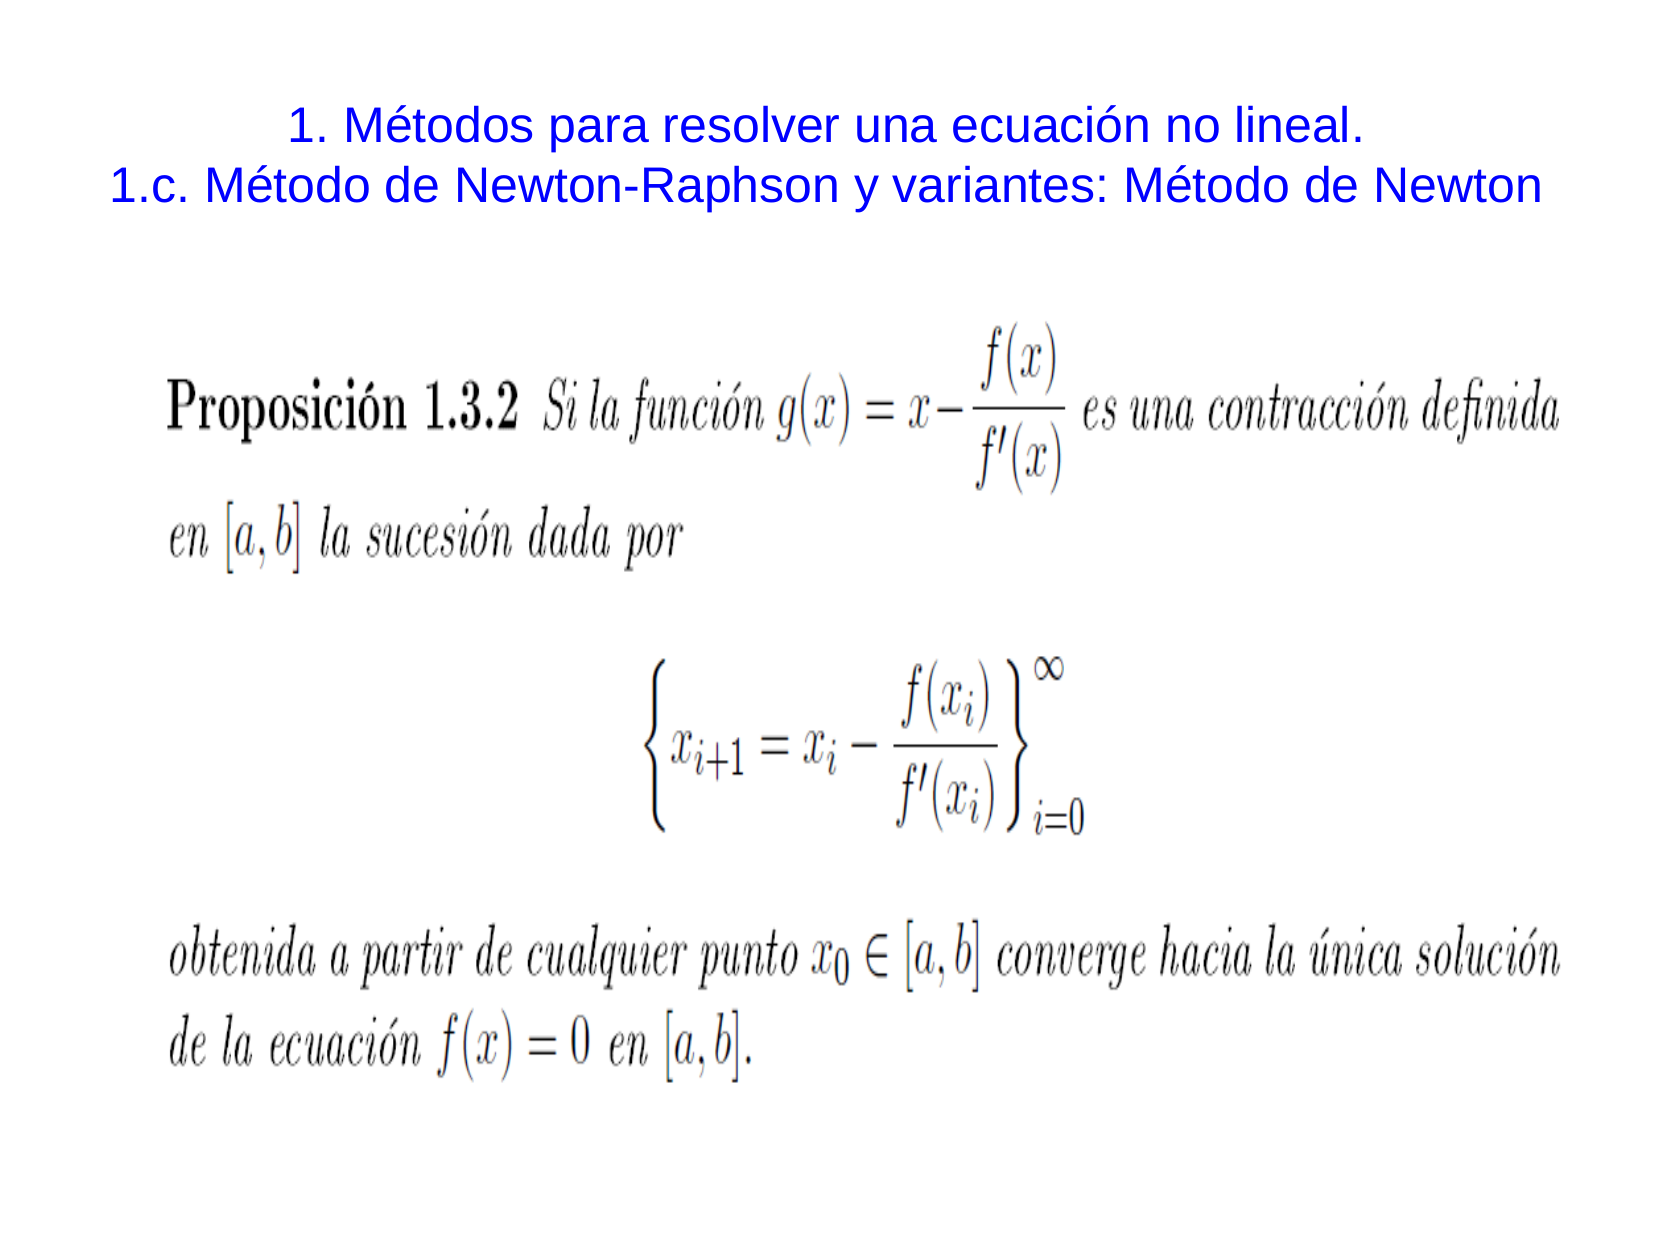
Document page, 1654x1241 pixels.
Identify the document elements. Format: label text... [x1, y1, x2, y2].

title 1. Métodos para resolver una ecuación no lineal. 1.c. Método de Newton-Raphson y variantes: Método de Newton [82, 49, 1571, 257]
picture [29, 300, 1654, 1136]
